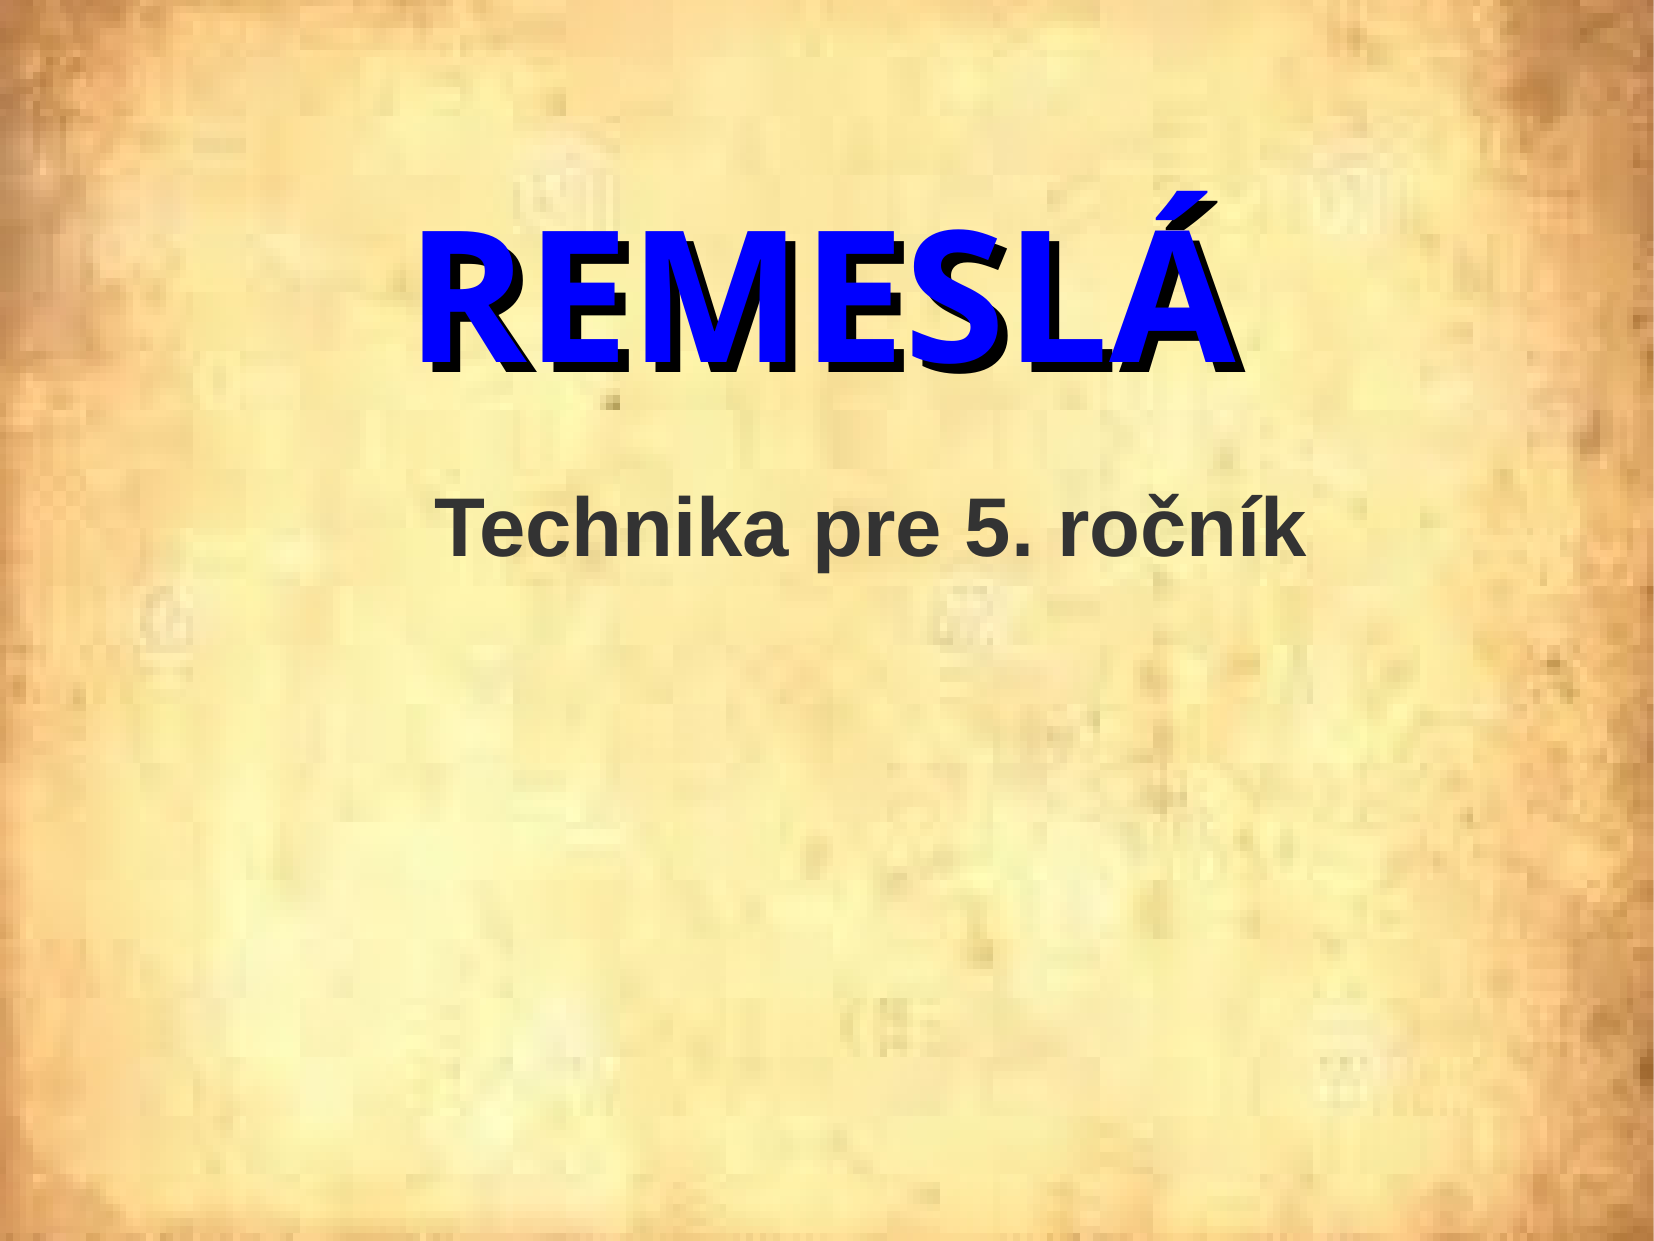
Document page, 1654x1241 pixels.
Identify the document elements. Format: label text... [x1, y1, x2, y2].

subtitle Technika pre 5. ročník [127, 309, 1616, 1114]
title REMESLÁ [76, 0, 1565, 381]
